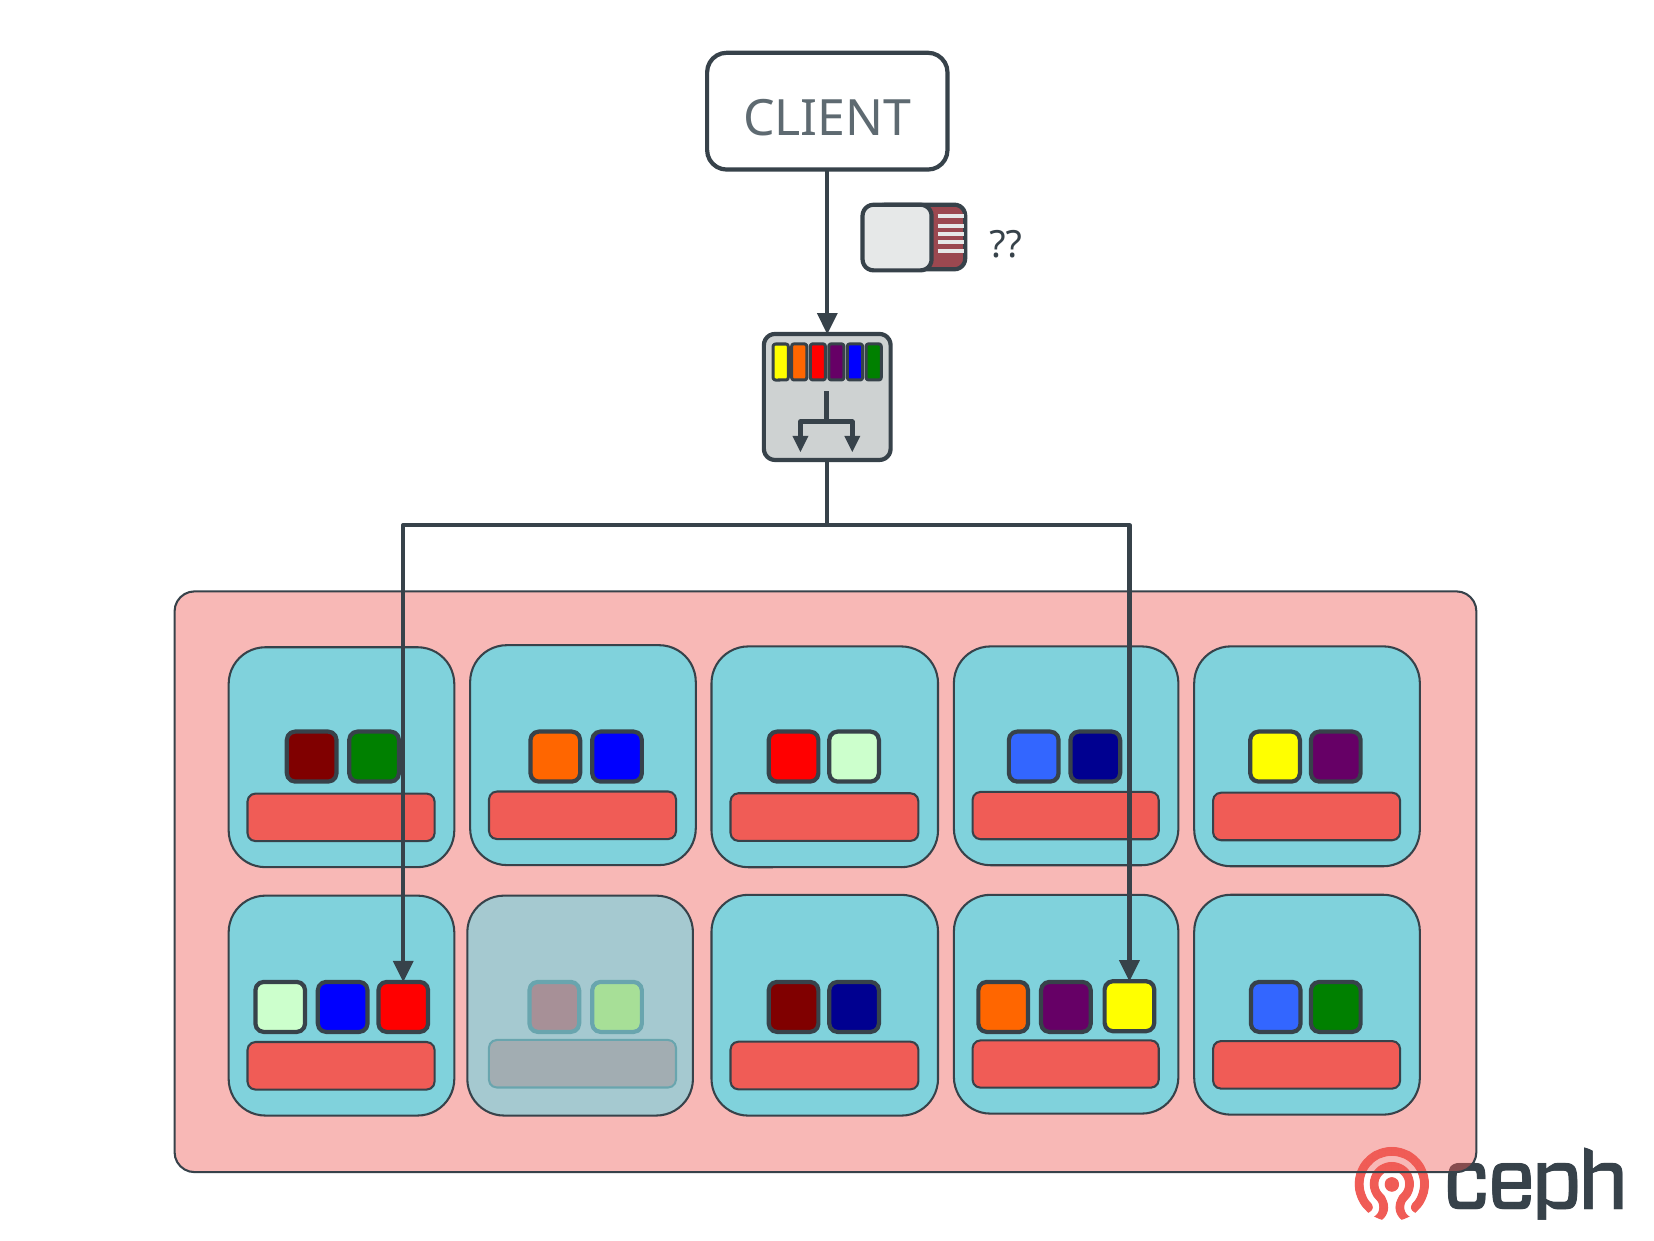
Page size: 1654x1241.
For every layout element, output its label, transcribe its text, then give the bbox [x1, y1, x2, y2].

text_box [174, 591, 1477, 1173]
text_box [763, 333, 891, 460]
text_box ?? [974, 204, 1037, 273]
picture [1308, 1100, 1654, 1241]
text_box CLIENT [707, 52, 948, 170]
text_box [862, 204, 966, 271]
